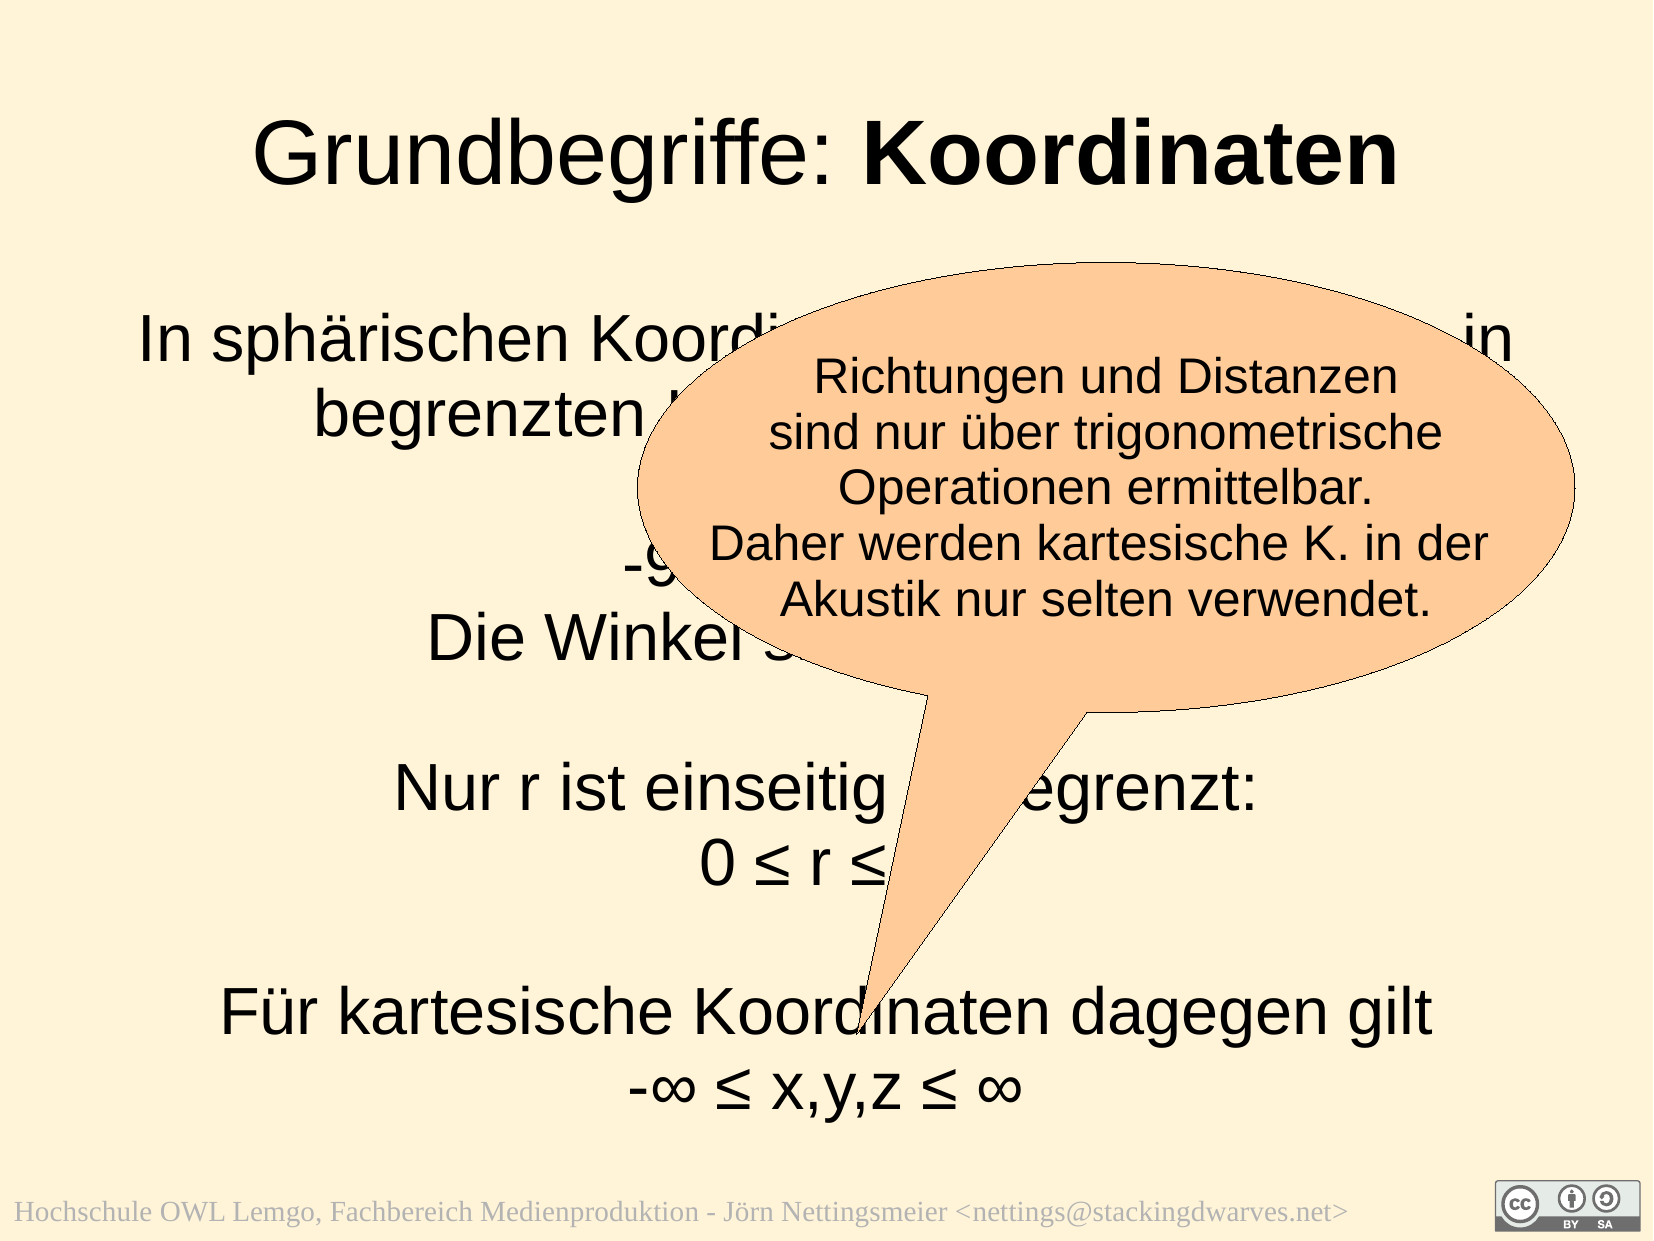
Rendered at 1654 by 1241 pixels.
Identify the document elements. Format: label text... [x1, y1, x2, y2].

text_box Richtungen und Distanzen sind nur über trigonometrische Operationen ermittelbar. Daher werden kartesische K. in der Akustik nur selten verwendet. [637, 262, 1576, 1035]
title Grundbegriffe: Koordinaten [82, 49, 1571, 225]
subtitle In sphärischen Koordinaten sind Richtungen in begrenzten Intervallen darstellbar: 0° ≤ φ ≤ 360 -90° ≤ θ ≤ 90° Die Winkel sind periodisch. Nur r ist einseitig unbegrenzt: 0 ≤ r ≤ ∞ Für kartesische Koordinaten dagegen gilt -∞ ≤ x,y,z ≤ ∞ [82, 225, 1571, 1201]
